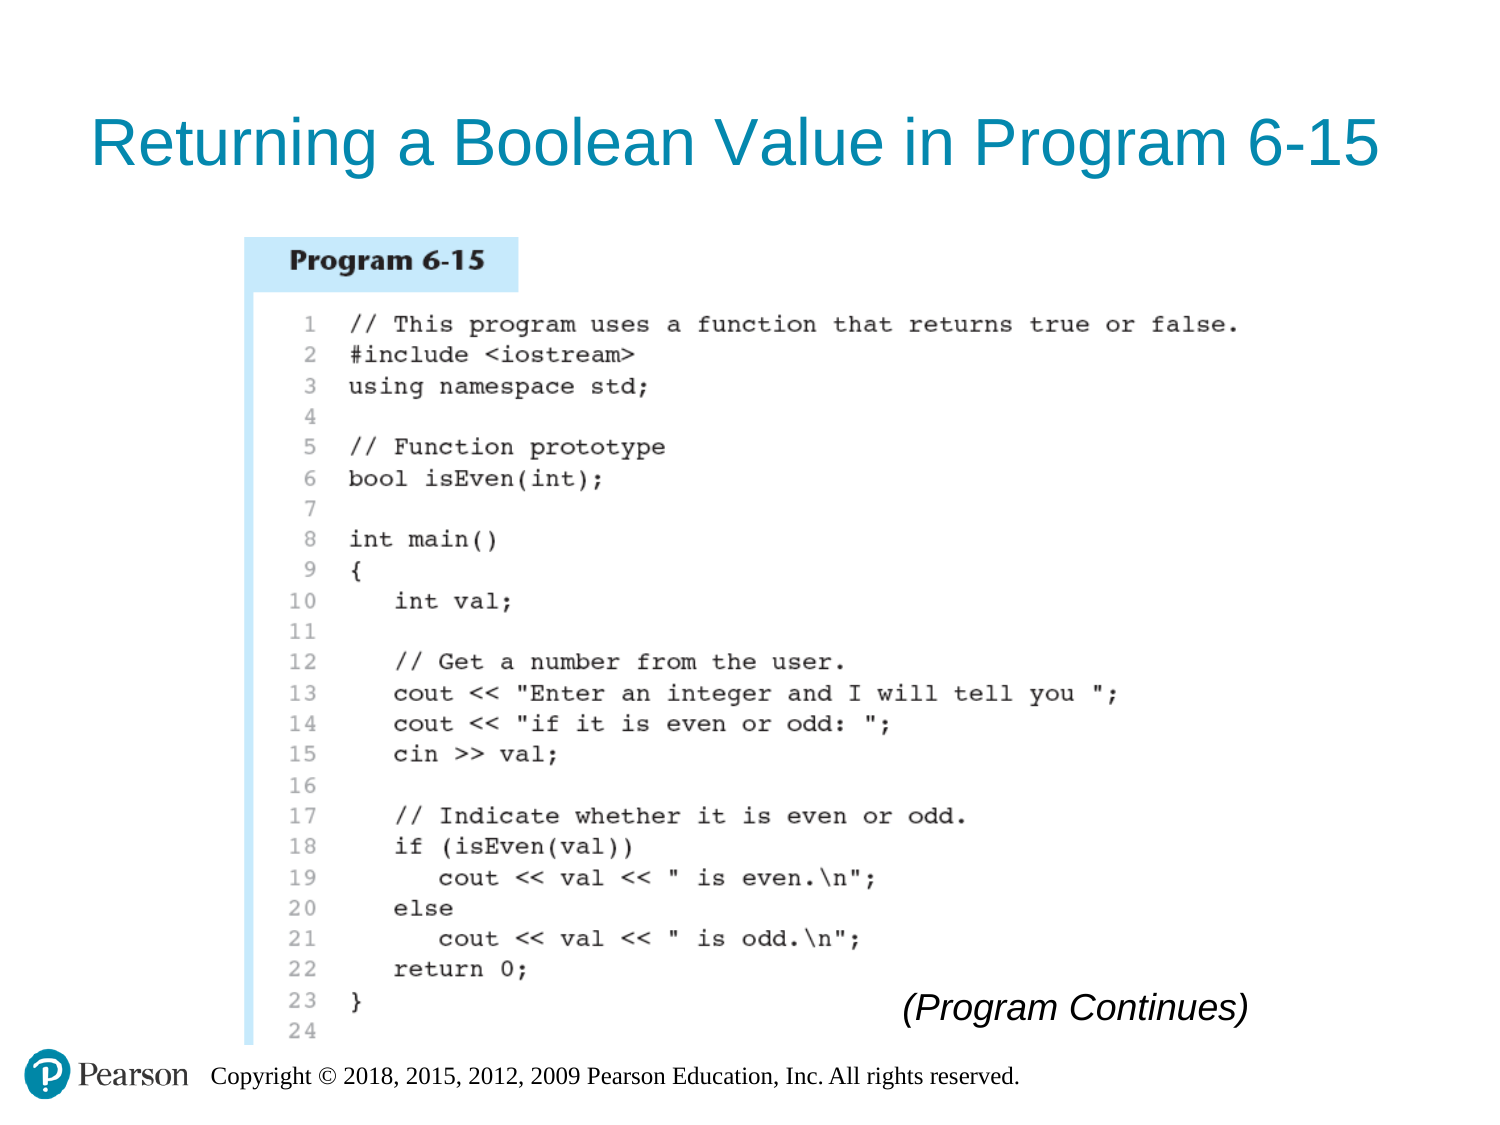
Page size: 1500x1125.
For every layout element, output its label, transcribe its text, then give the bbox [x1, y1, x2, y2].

picture [243, 237, 1257, 1045]
text_box (Program Continues) [887, 975, 1400, 1051]
title Returning a Boolean Value in Program 6-15 [75, 45, 1426, 233]
